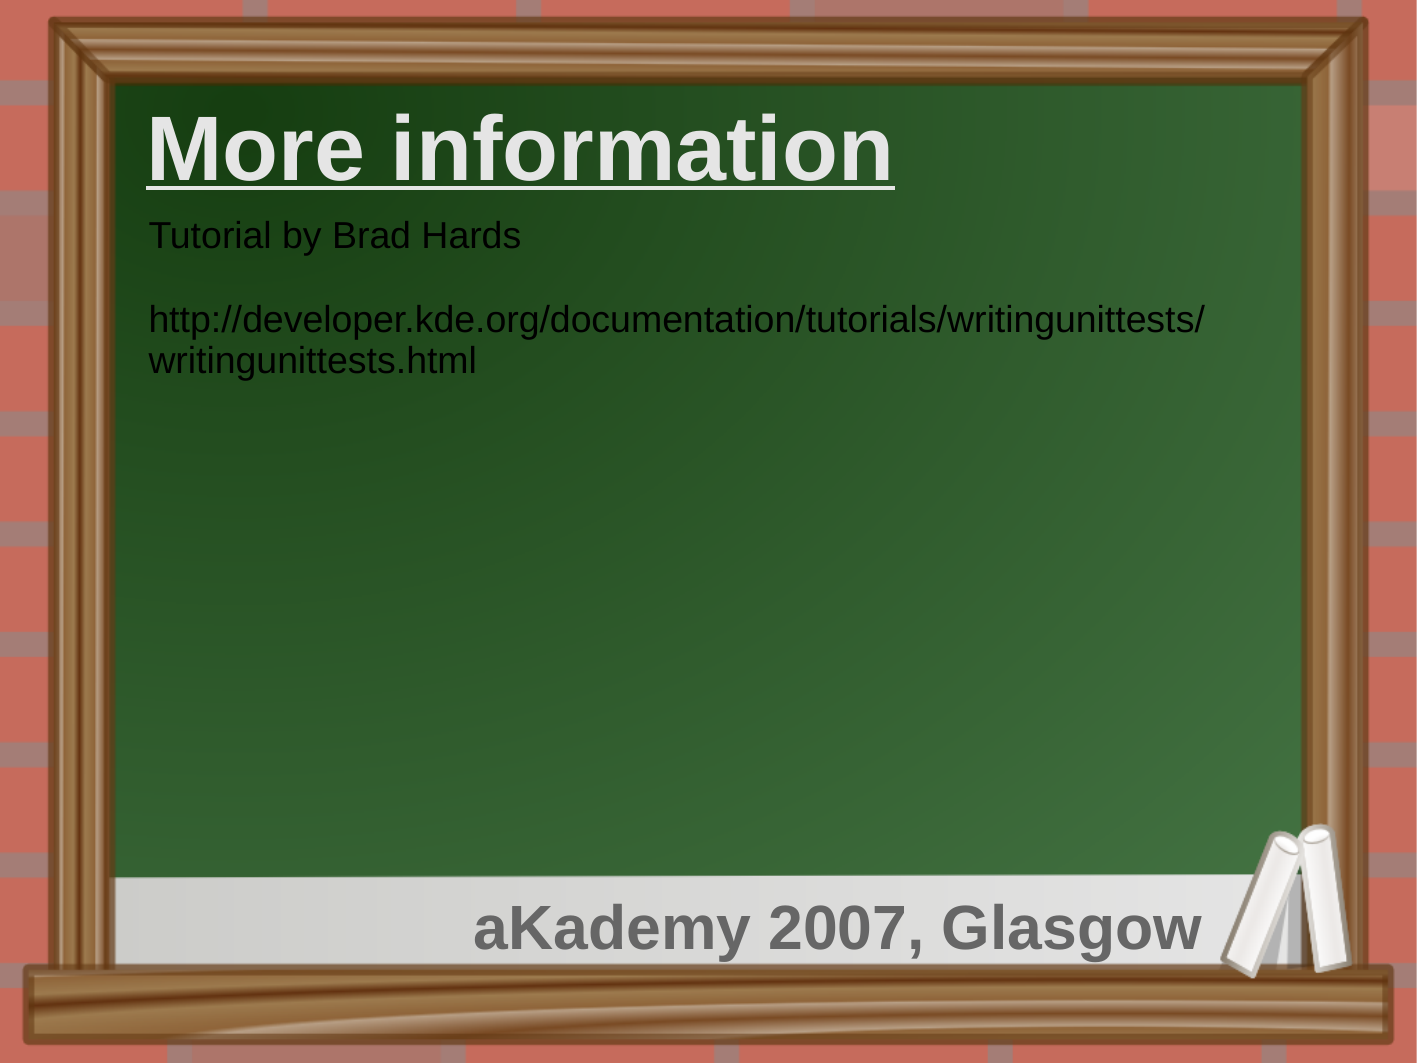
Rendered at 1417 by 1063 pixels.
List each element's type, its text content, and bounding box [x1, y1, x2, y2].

text_box More information [131, 90, 1313, 206]
text_box Tutorial by Brad Hards http://developer.kde.org/documentation/tutorials/writingunittests/writingunittests.html [133, 206, 1287, 842]
picture [0, 0, 1417, 1063]
